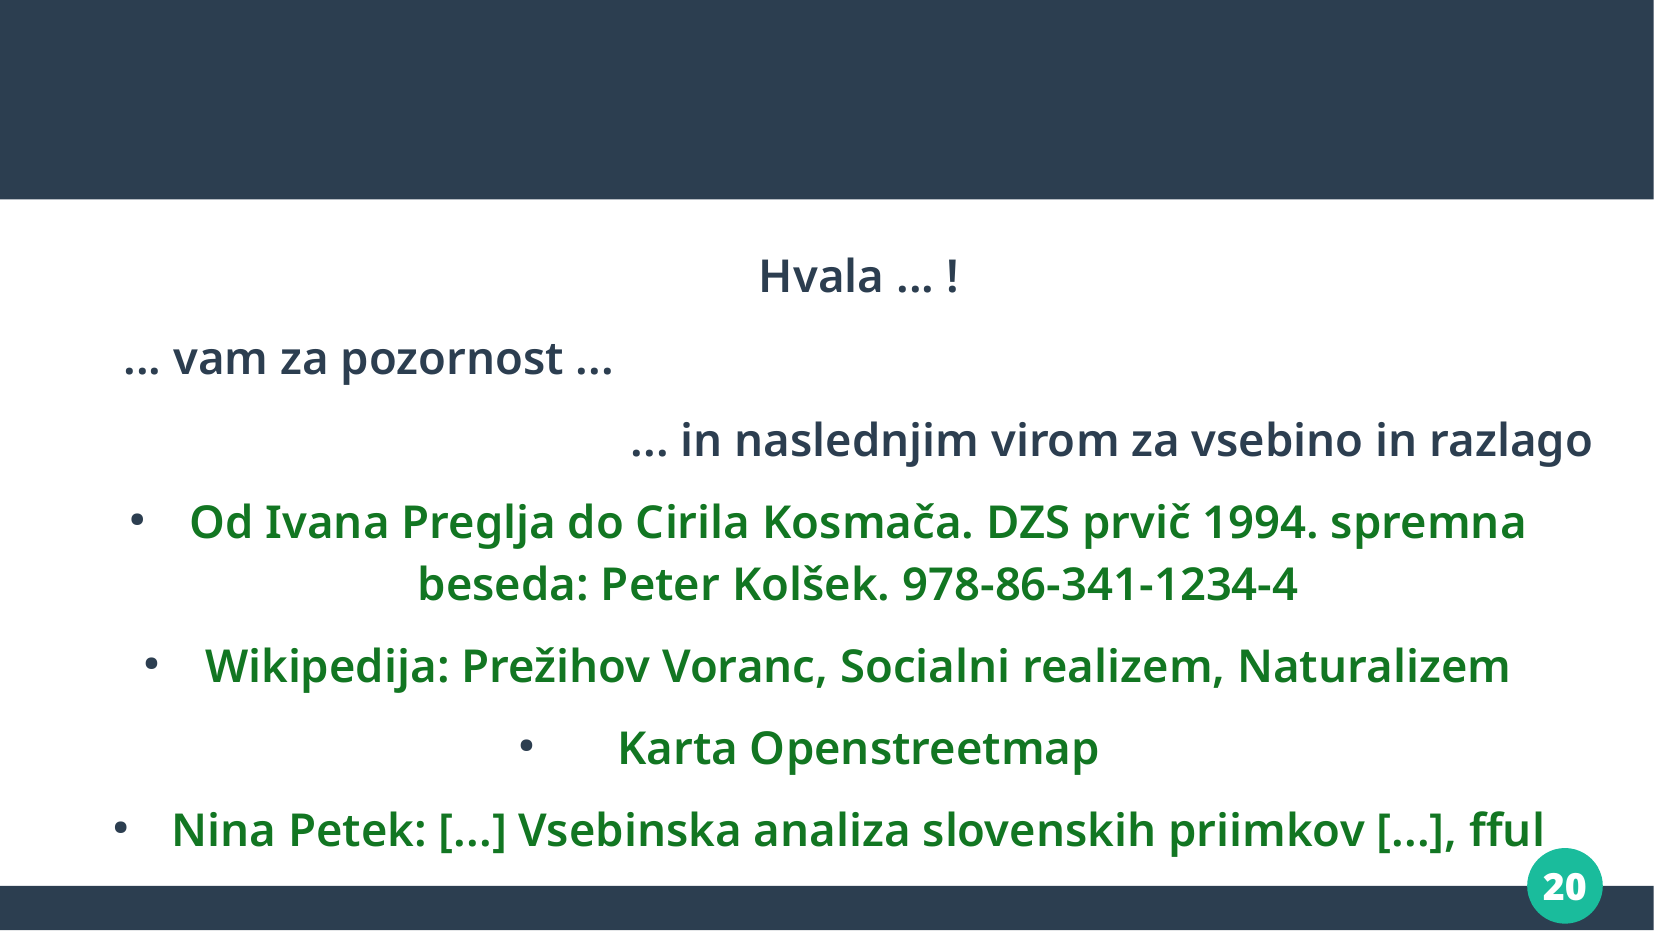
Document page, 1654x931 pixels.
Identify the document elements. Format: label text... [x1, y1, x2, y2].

list Hvala ... ! ... vam za pozornost ... ... in naslednjim virom za vsebino in razlago Od Ivana Preglja do Cirila Kosmača. DZS prvič 1994. spremna beseda: Peter Kolšek. 978-86-341-1234-4 Wikipedija: Prežihov Voranc, Socialni realizem, Naturalizem Karta Openstreetmap Nina Petek: [...] Vsebinska analiza slovenskih priimkov [...], fful [59, 243, 1595, 864]
